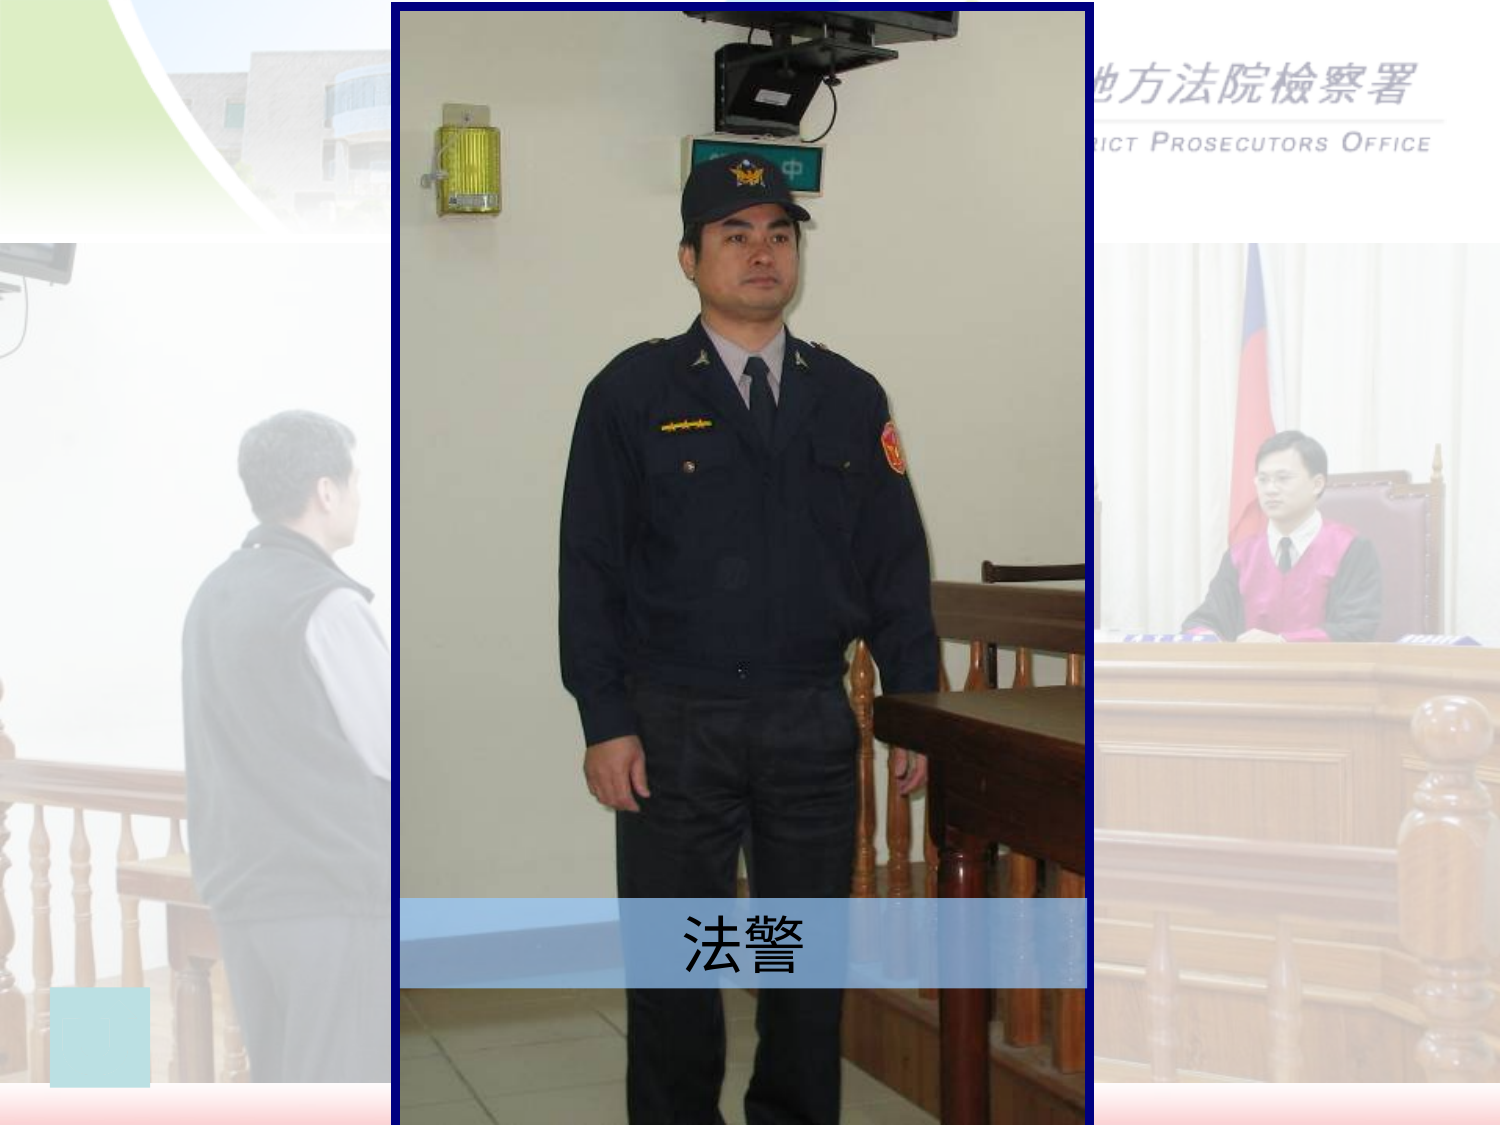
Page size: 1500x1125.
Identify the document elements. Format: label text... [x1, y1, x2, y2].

picture [399, 989, 1085, 1125]
picture [399, 10, 1085, 898]
text_box 法警 [399, 898, 1088, 989]
text_box [0, 0, 1500, 1125]
